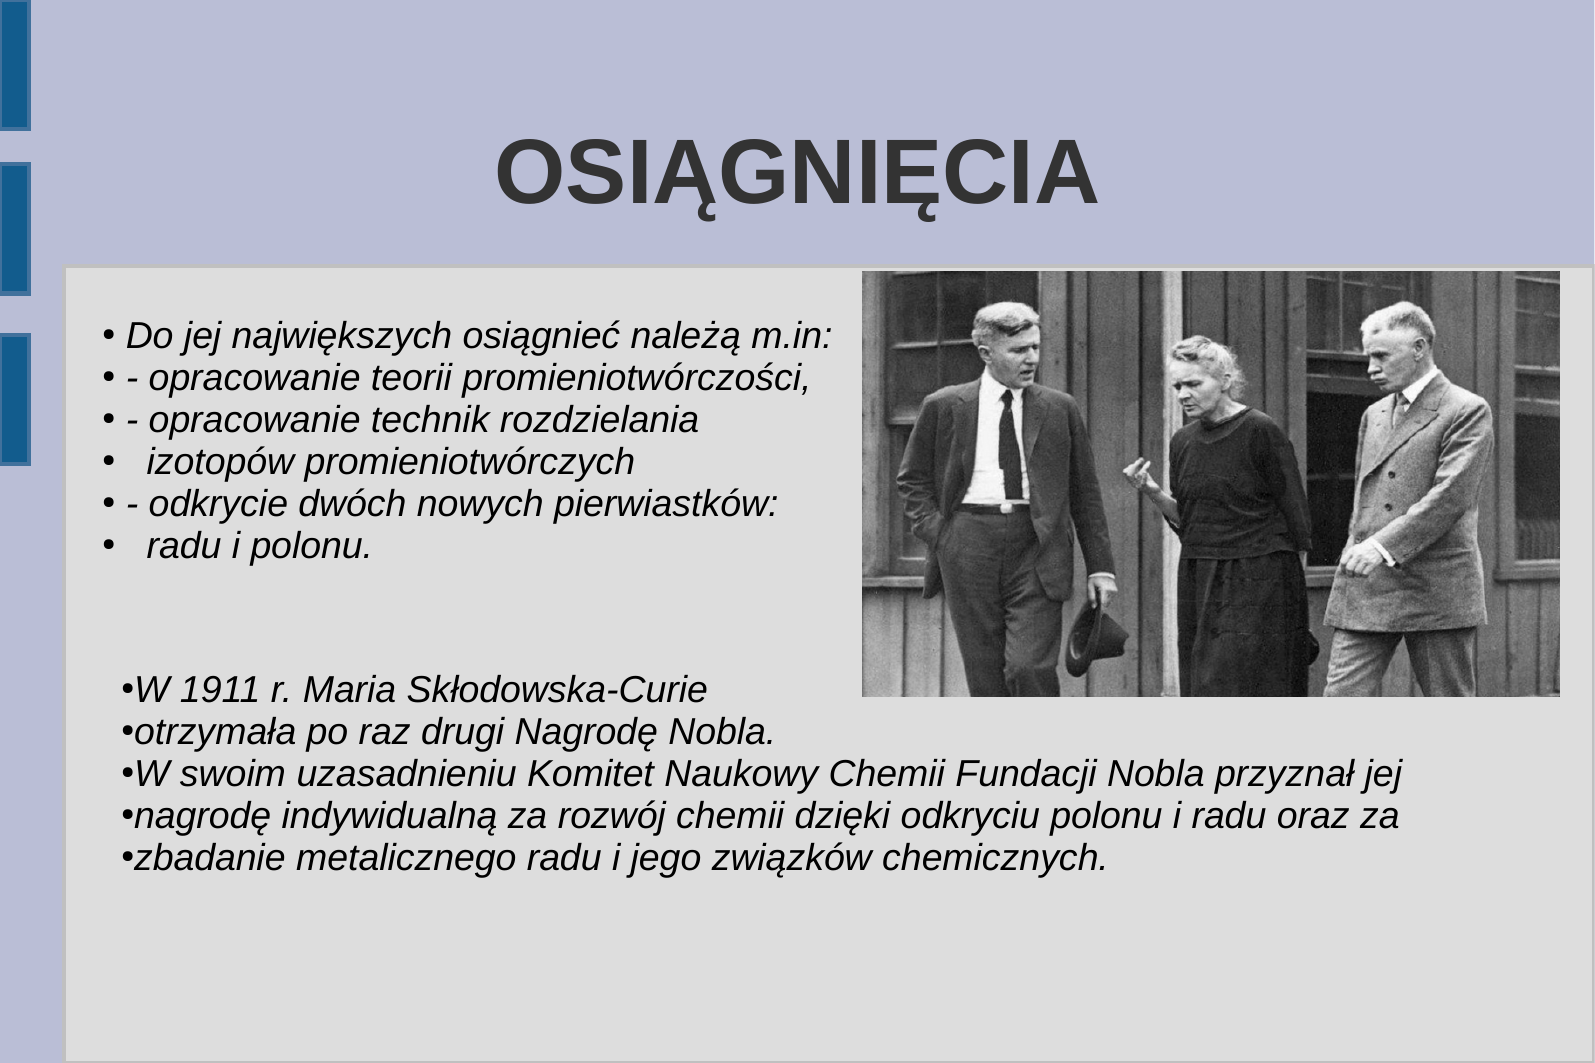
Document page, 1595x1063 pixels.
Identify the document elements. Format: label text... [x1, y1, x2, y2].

title OSIĄGNIĘCIA [117, 78, 1479, 256]
text_box Do jej największych osiągnieć należą m.in: - opracowanie teorii promieniotwórczości, - opracowanie technik rozdzielania izotopów promieniotwórczych - odkrycie dwóch nowych pierwiastków: radu i polonu. [87, 307, 887, 574]
picture [862, 271, 1560, 697]
text_box W 1911 r. Maria Skłodowska-Curie otrzymała po raz drugi Nagrodę Nobla. W swoim uzasadnieniu Komitet Naukowy Chemii Fundacji Nobla przyznał jej nagrodę indywidualną za rozwój chemii dzięki odkryciu polonu i radu oraz za zbadanie metalicznego radu i jego związków chemicznych. [106, 661, 1451, 886]
